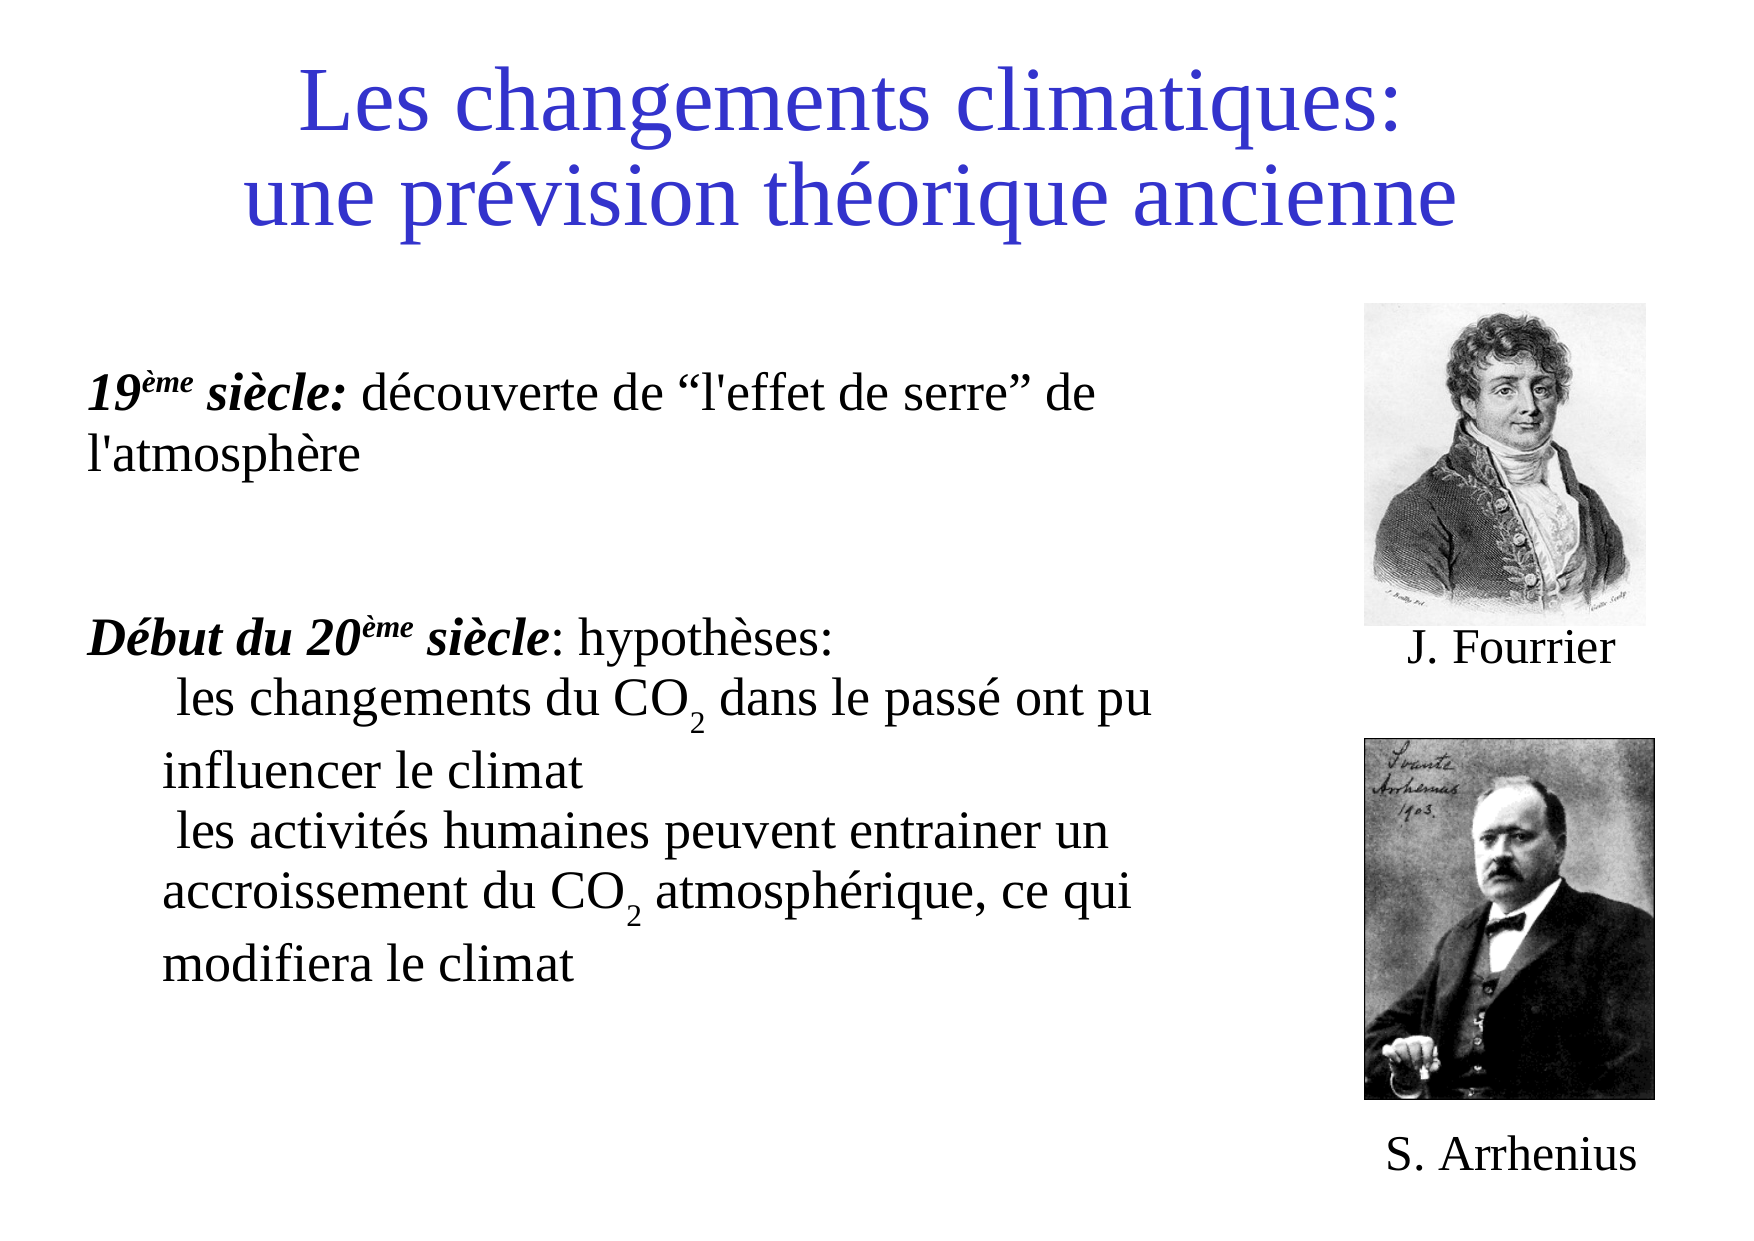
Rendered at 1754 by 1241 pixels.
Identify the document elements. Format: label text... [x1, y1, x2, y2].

text_box J. Fourrier [1334, 602, 1690, 687]
text_box Les changements climatiques: une prévision théorique ancienne [76, 46, 1628, 253]
text_box 19ème siècle: découverte de “l'effet de serre” de l'atmosphère Début du 20ème siècle: hypothèses: les changements du CO2 dans le passé ont pu influencer le climat les activités humaines peuvent entrainer un accroissement du CO2 atmosphérique, ce qui modifiera le climat [87, 301, 1193, 1054]
text_box S. Arrhenius [1334, 1110, 1690, 1195]
picture [1364, 303, 1646, 602]
picture [1364, 738, 1655, 1100]
